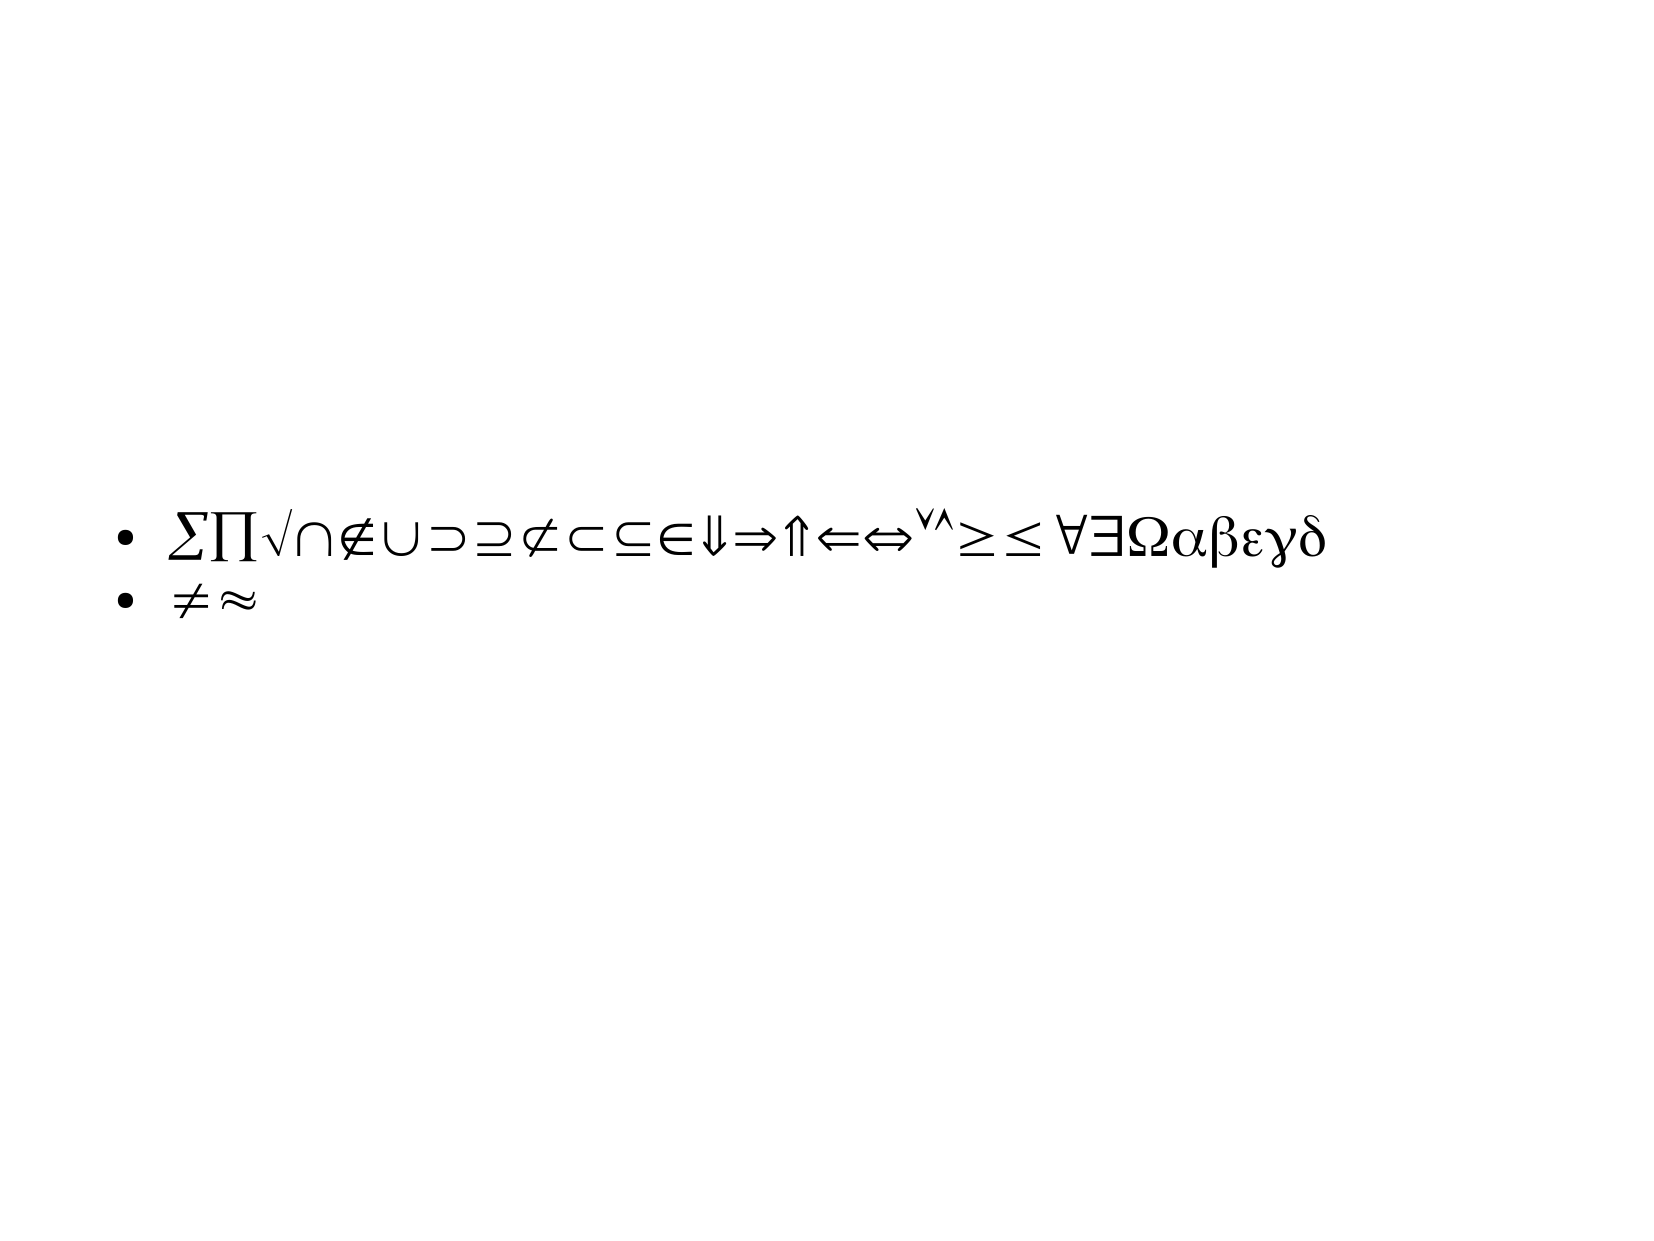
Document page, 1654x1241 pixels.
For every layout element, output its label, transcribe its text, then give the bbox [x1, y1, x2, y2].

list   [82, 289, 1571, 1108]
